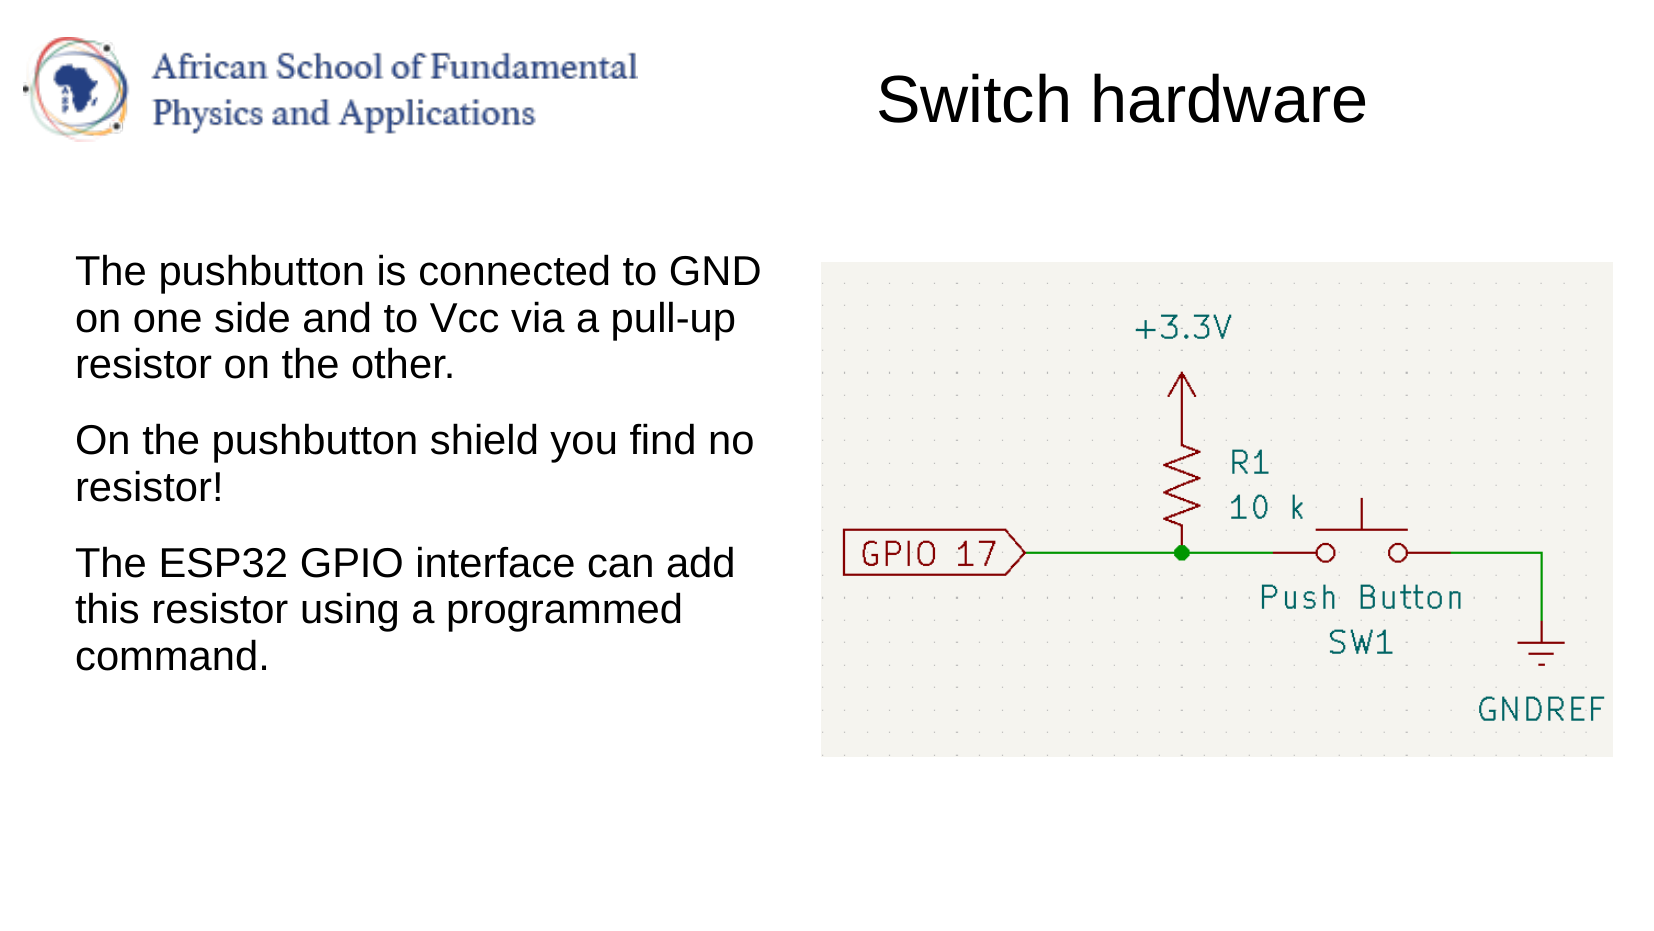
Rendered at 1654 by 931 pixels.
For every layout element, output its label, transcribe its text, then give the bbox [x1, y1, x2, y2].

title Switch hardware [635, 21, 1610, 177]
list The pushbutton is connected to GND on one side and to Vcc via a pull-up resistor on the other. On the pushbutton shield you find no resistor! The ESP32 GPIO interface can add this resistor using a programmed command. [75, 248, 788, 788]
picture [821, 262, 1613, 757]
picture [23, 37, 635, 142]
